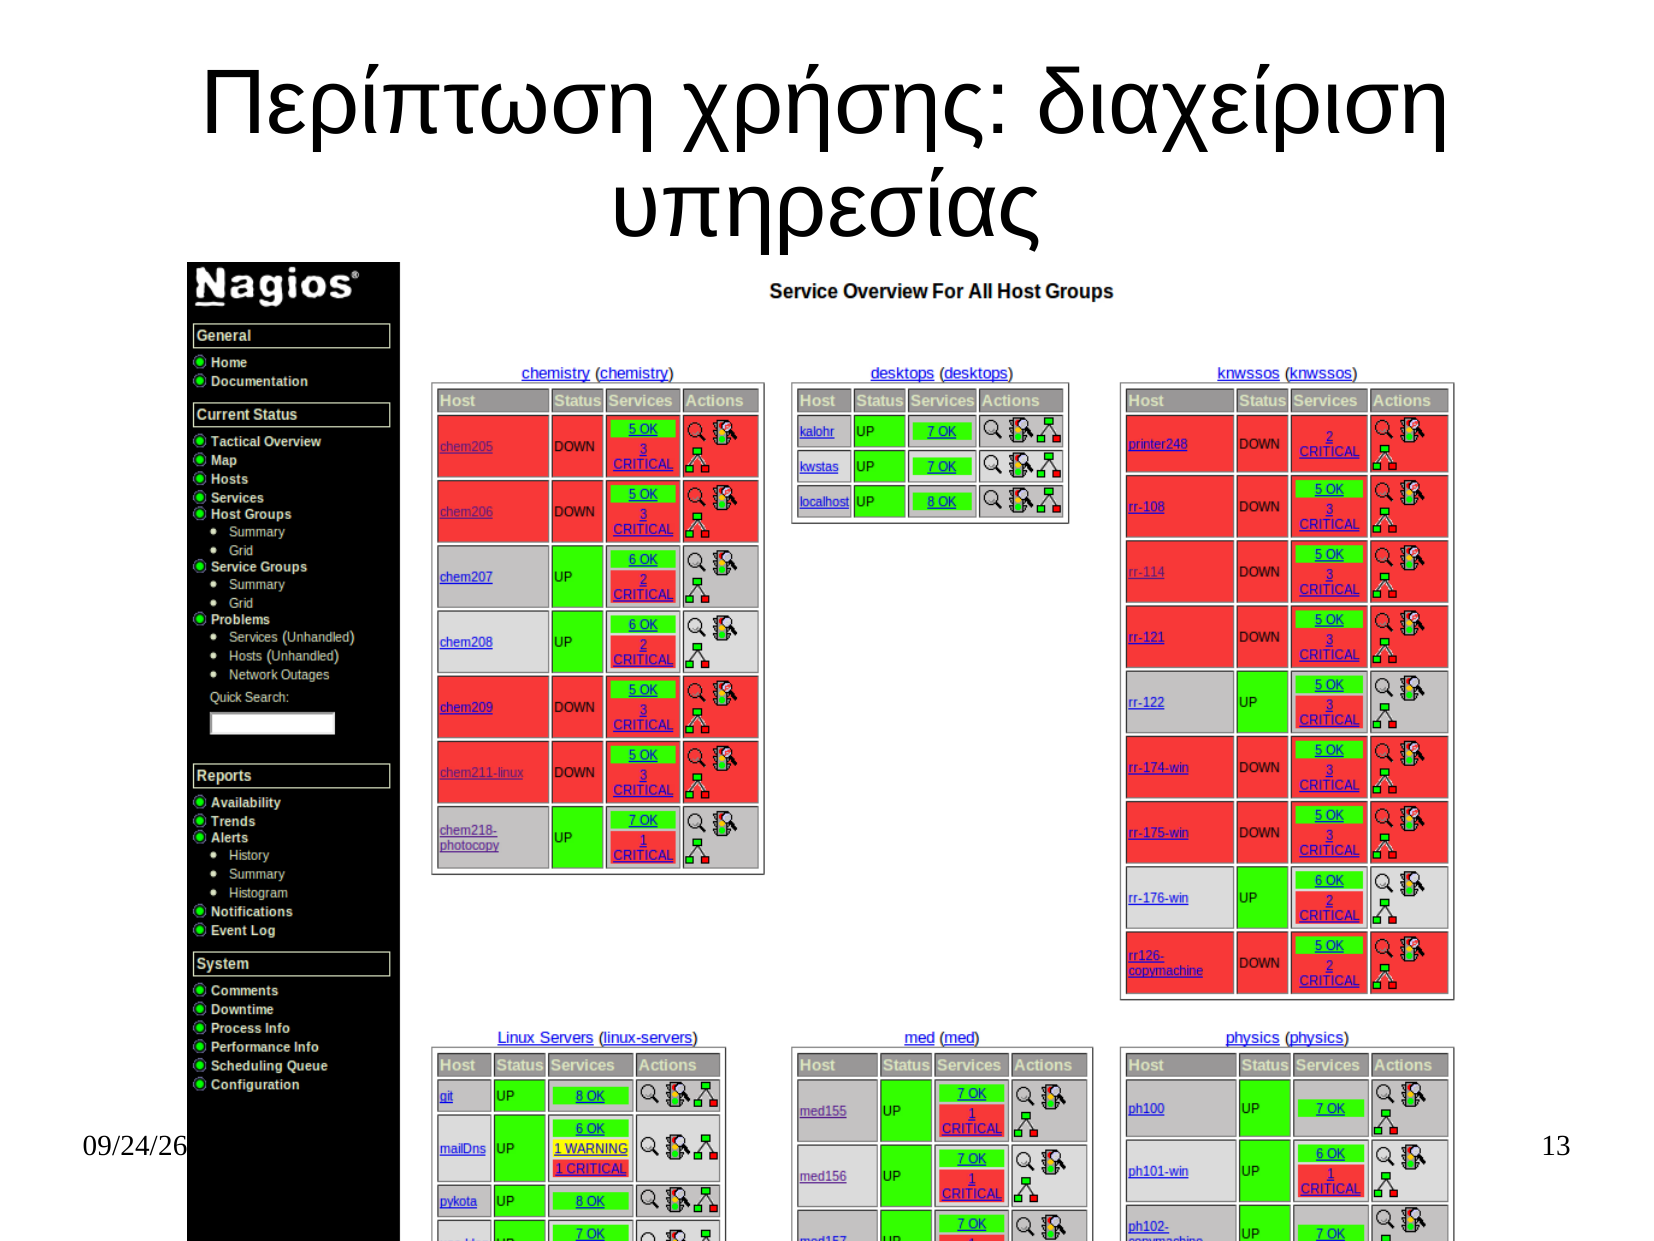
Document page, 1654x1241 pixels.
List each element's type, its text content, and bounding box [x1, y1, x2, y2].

title Περίπτωση χρήσης: διαχείριση υπηρεσίας [82, 49, 1571, 257]
picture [187, 262, 1463, 1241]
